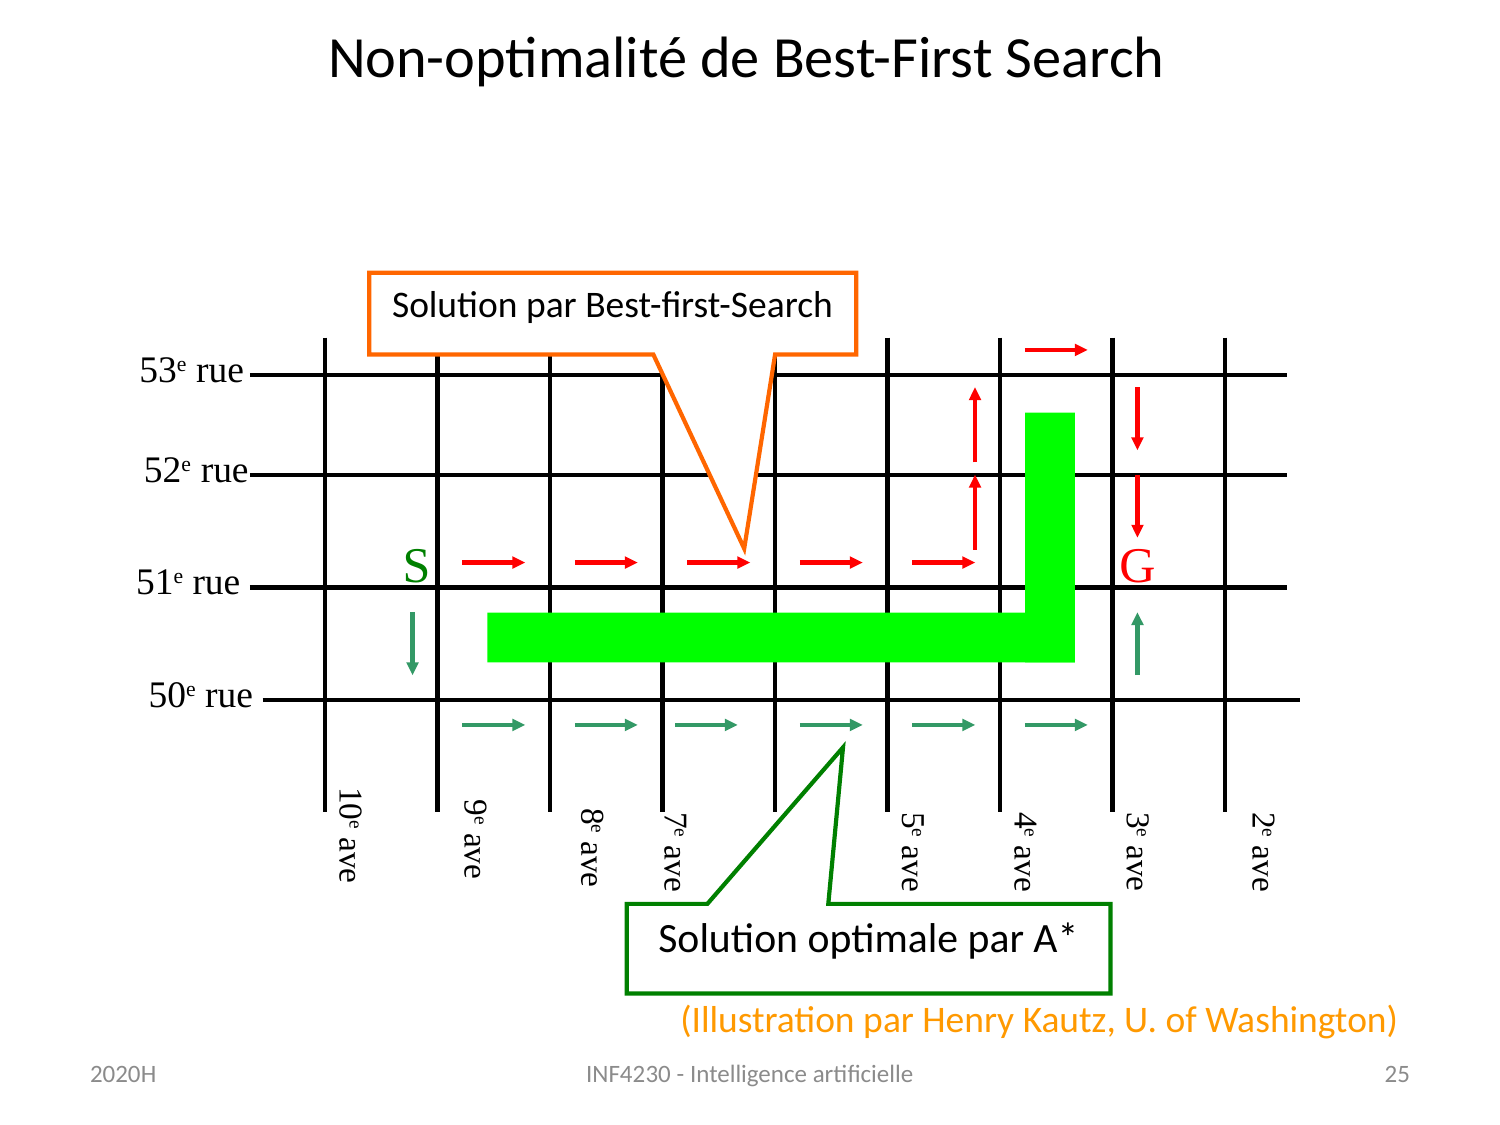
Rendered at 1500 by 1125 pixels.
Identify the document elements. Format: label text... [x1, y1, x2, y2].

text_box 50e rue [133, 662, 269, 723]
footer INF4230 - Intelligence artificielle [512, 1042, 988, 1103]
text_box Solution par Best-first-Search [369, 272, 857, 549]
slide_number 2020H [75, 1042, 425, 1103]
text_box Solution optimale par A* [626, 747, 1111, 994]
text_box 9e ave [450, 784, 506, 895]
text_box 7e ave [650, 797, 706, 903]
text_box 3e ave [1112, 797, 1168, 907]
text_box 6e ave [775, 797, 799, 824]
text_box (Illustration par Henry Kautz, U. of Washington) [665, 987, 1414, 1048]
text_box 8e ave [567, 793, 622, 903]
text_box 4e ave [1000, 797, 1056, 903]
slide_number <numéro> [1074, 1042, 1425, 1103]
text_box 53e rue [124, 337, 259, 398]
text_box 2e ave [1238, 797, 1294, 907]
text_box G [1099, 524, 1175, 600]
text_box S [387, 524, 446, 600]
text_box 51e rue [121, 549, 256, 610]
text_box 10e ave [325, 772, 381, 899]
title Non-optimalité de Best-First Search [34, 0, 1459, 110]
text_box 52e rue [129, 437, 264, 498]
text_box 5e ave [887, 797, 943, 903]
text_box [487, 412, 1075, 663]
